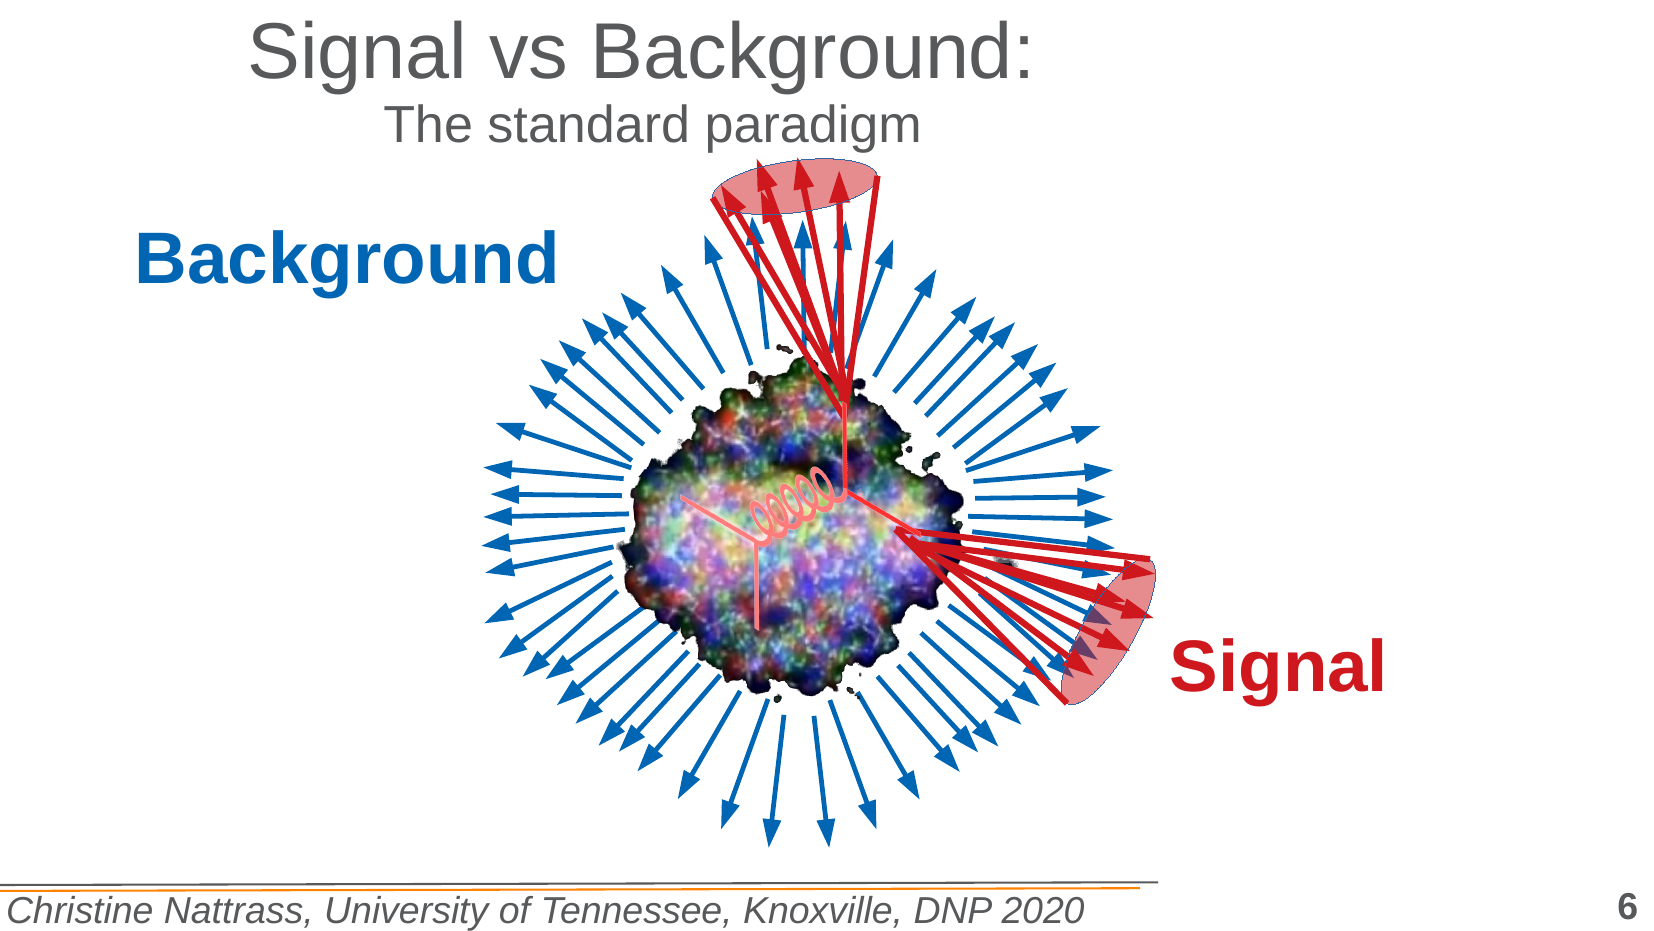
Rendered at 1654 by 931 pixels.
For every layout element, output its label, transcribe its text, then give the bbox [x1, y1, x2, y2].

title Signal vs Background: The standard paradigm [0, 0, 1306, 169]
text_box [712, 158, 878, 215]
text_box [1061, 560, 1156, 705]
text_box Background [120, 210, 586, 313]
picture [804, 318, 817, 340]
picture [581, 318, 1053, 733]
text_box Signal [1155, 618, 1536, 722]
picture [971, 578, 1053, 640]
